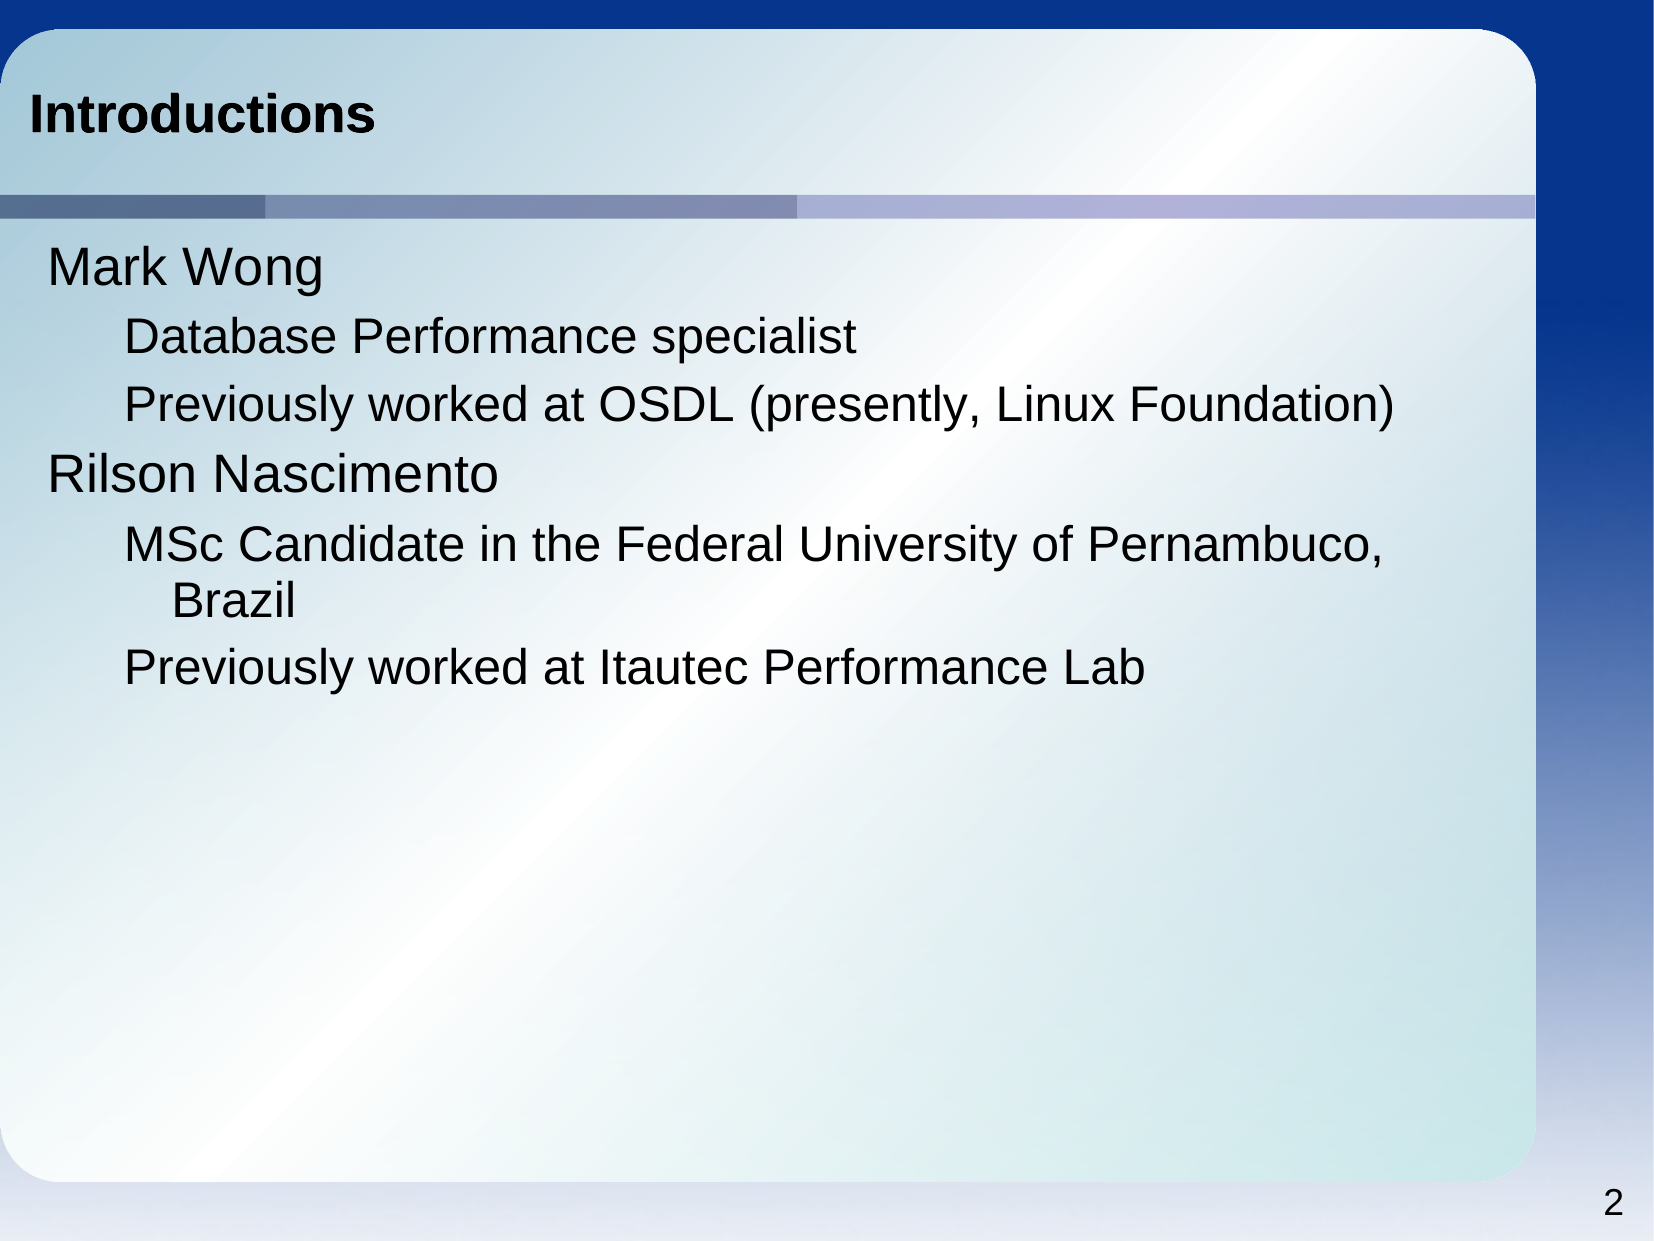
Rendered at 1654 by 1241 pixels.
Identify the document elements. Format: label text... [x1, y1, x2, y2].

title Introductions [29, 49, 1506, 178]
text_box [0, 29, 1536, 1182]
picture [0, 0, 1654, 1241]
list Mark Wong Database Performance specialist Previously worked at OSDL (presently, Linux Foundation) Rilson Nascimento MSc Candidate in the Federal University of Pernambuco, Brazil Previously worked at Itautec Performance Lab [29, 236, 1506, 1152]
